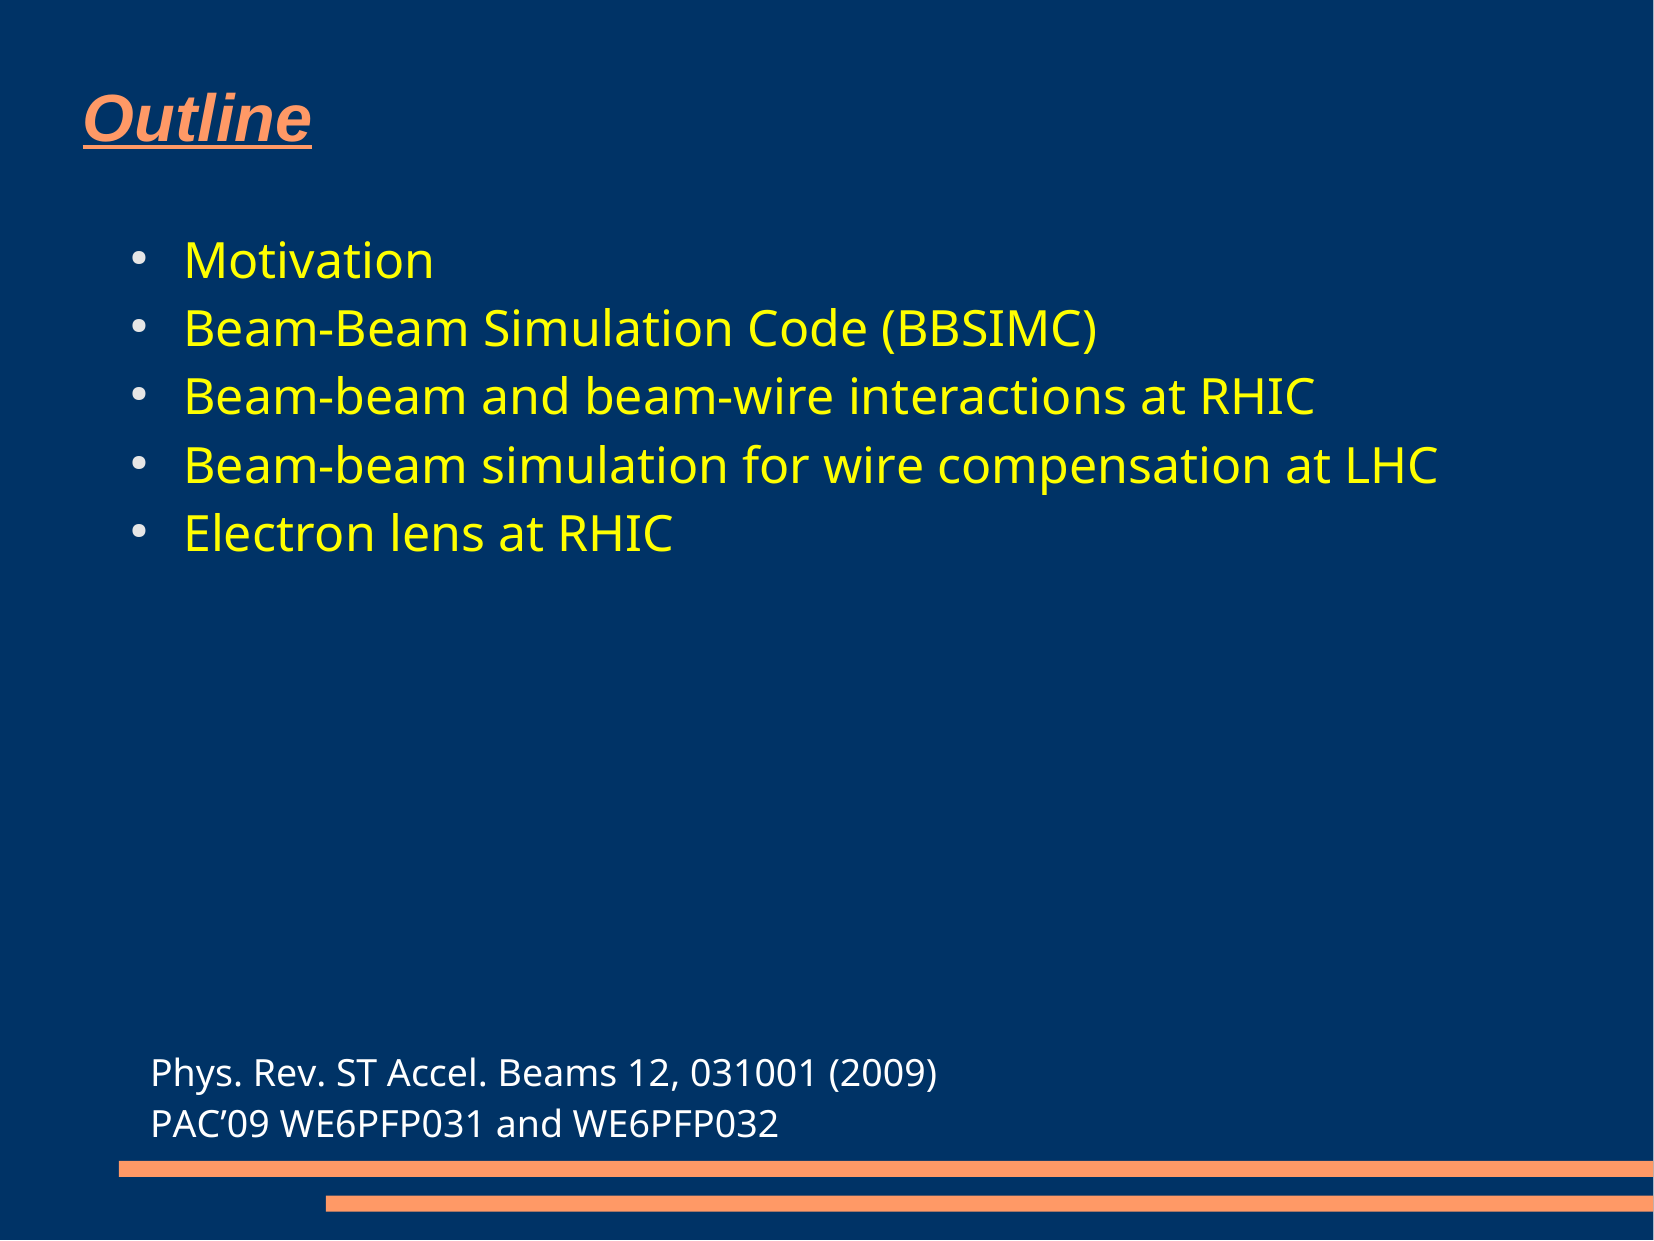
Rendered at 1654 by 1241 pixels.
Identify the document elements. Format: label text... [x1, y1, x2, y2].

list Motivation Beam-Beam Simulation Code (BBSIMC) Beam-beam and beam-wire interactions at RHIC Beam-beam simulation for wire compensation at LHC Electron lens at RHIC [112, 225, 1524, 573]
list Phys. Rev. ST Accel. Beams 12, 031001 (2009) PAC’09 WE6PFP031 and WE6PFP032 [150, 1045, 1126, 1159]
title Outline [82, 49, 1571, 188]
